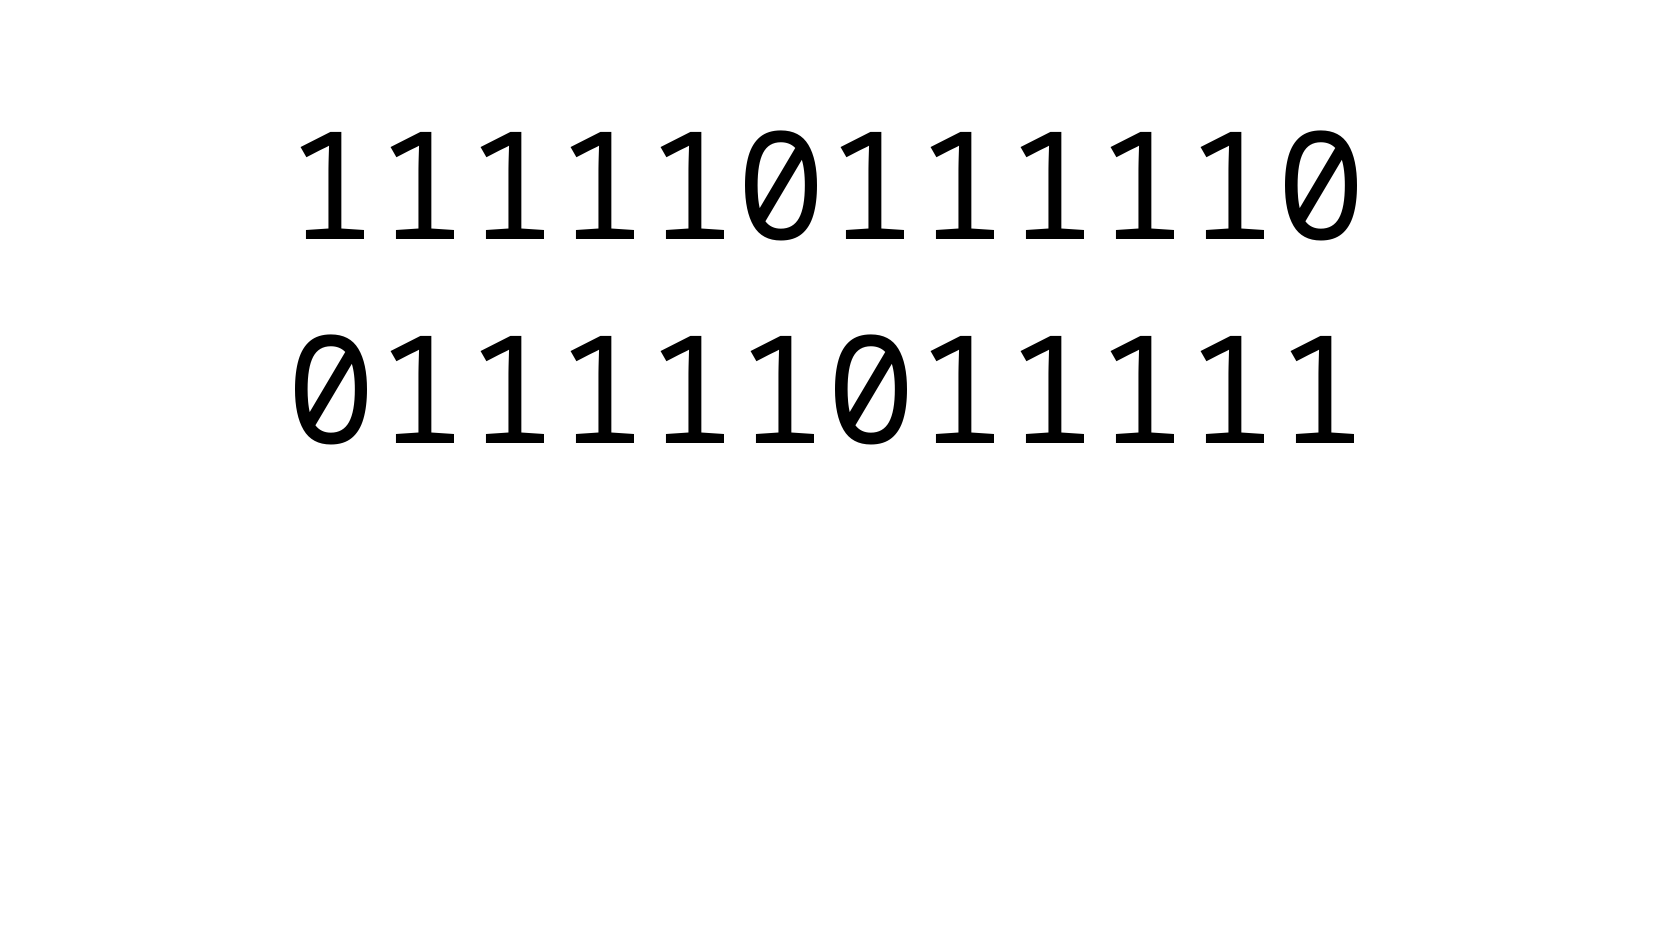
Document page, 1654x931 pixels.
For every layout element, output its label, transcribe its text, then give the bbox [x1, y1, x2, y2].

subtitle 111110111110 011111011111 [82, 187, 1571, 788]
